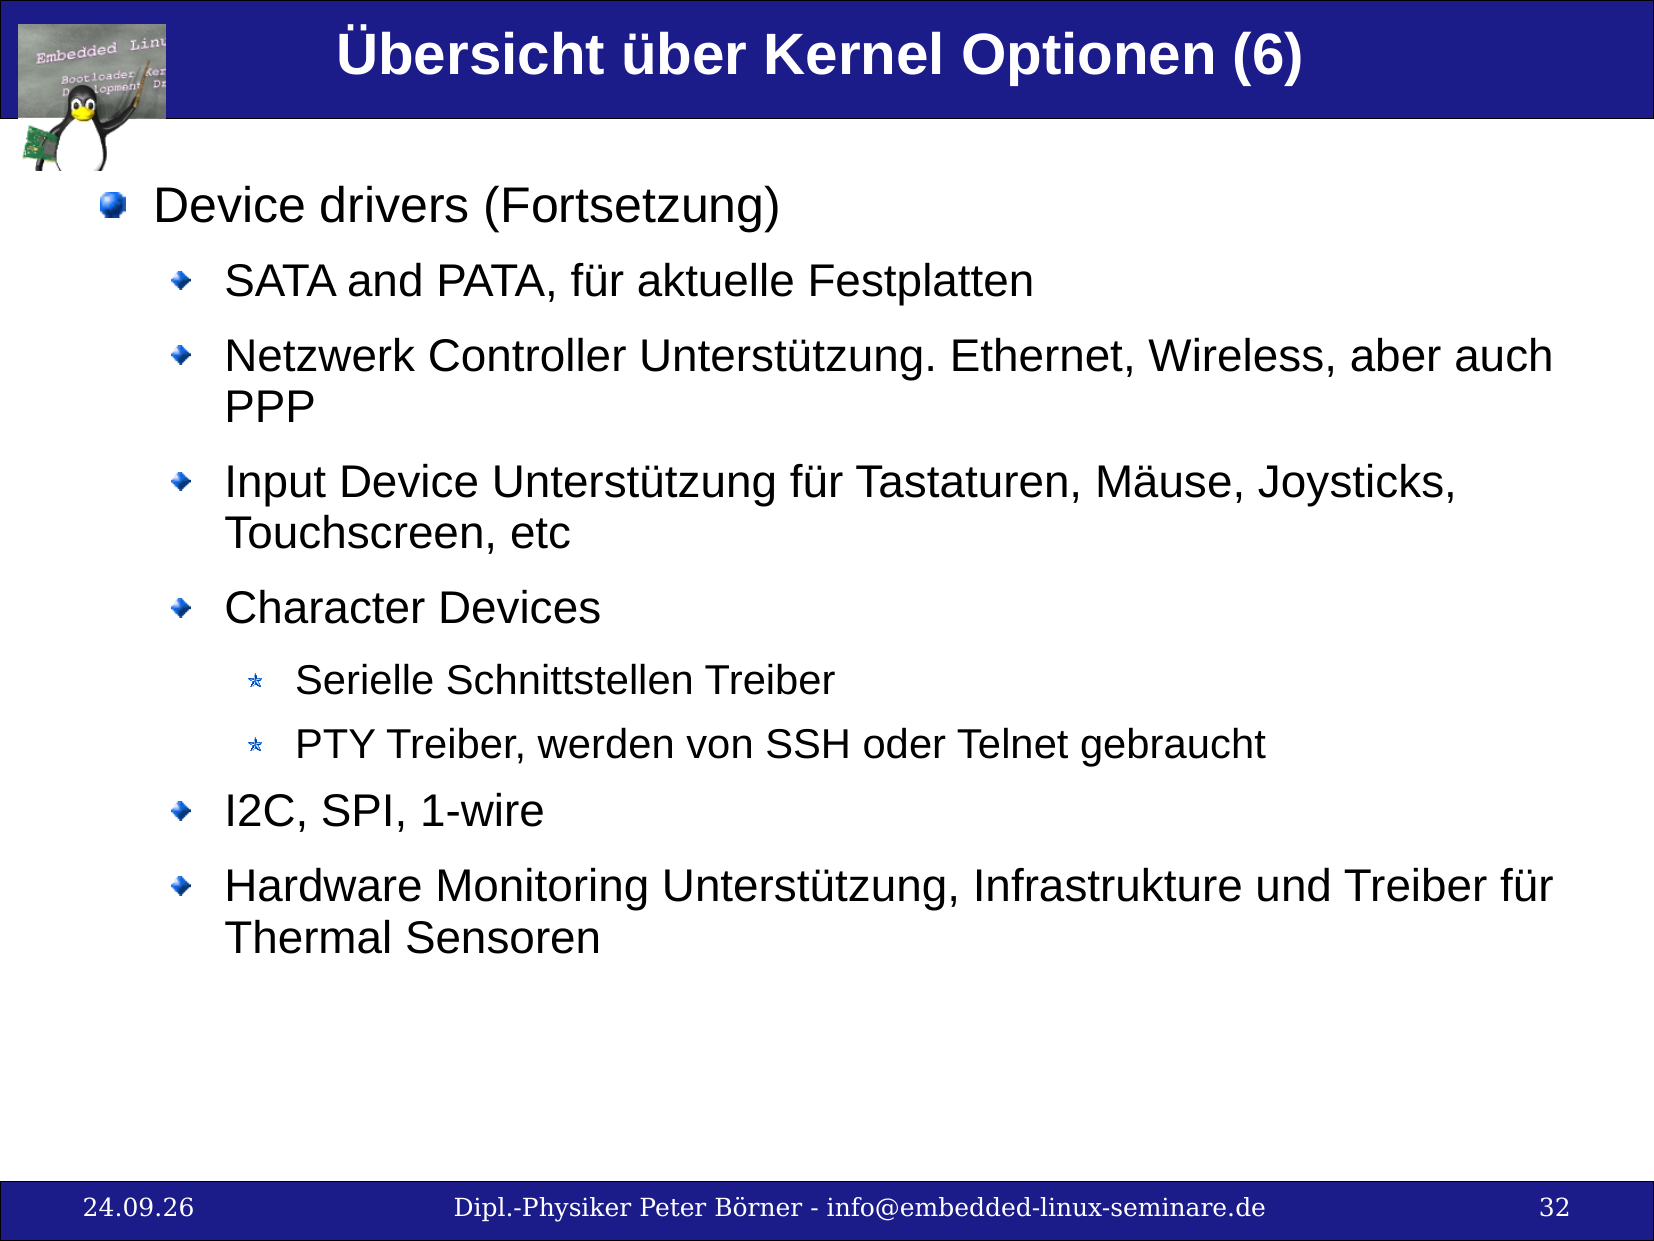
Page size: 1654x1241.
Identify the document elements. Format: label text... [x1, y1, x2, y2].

title Übersicht über Kernel Optionen (6) [76, 19, 1565, 89]
list Device drivers (Fortsetzung) SATA and PATA, für aktuelle Festplatten Netzwerk Controller Unterstützung. Ethernet, Wireless, aber auch PPP Input Device Unterstützung für Tastaturen, Mäuse, Joysticks, Touchscreen, etc Character Devices Serielle Schnittstellen Treiber PTY Treiber, werden von SSH oder Telnet gebraucht I2C, SPI, 1-wire Hardware Monitoring Unterstützung, Infrastrukture und Treiber für Thermal Sensoren [82, 177, 1571, 1148]
picture [18, 24, 166, 171]
